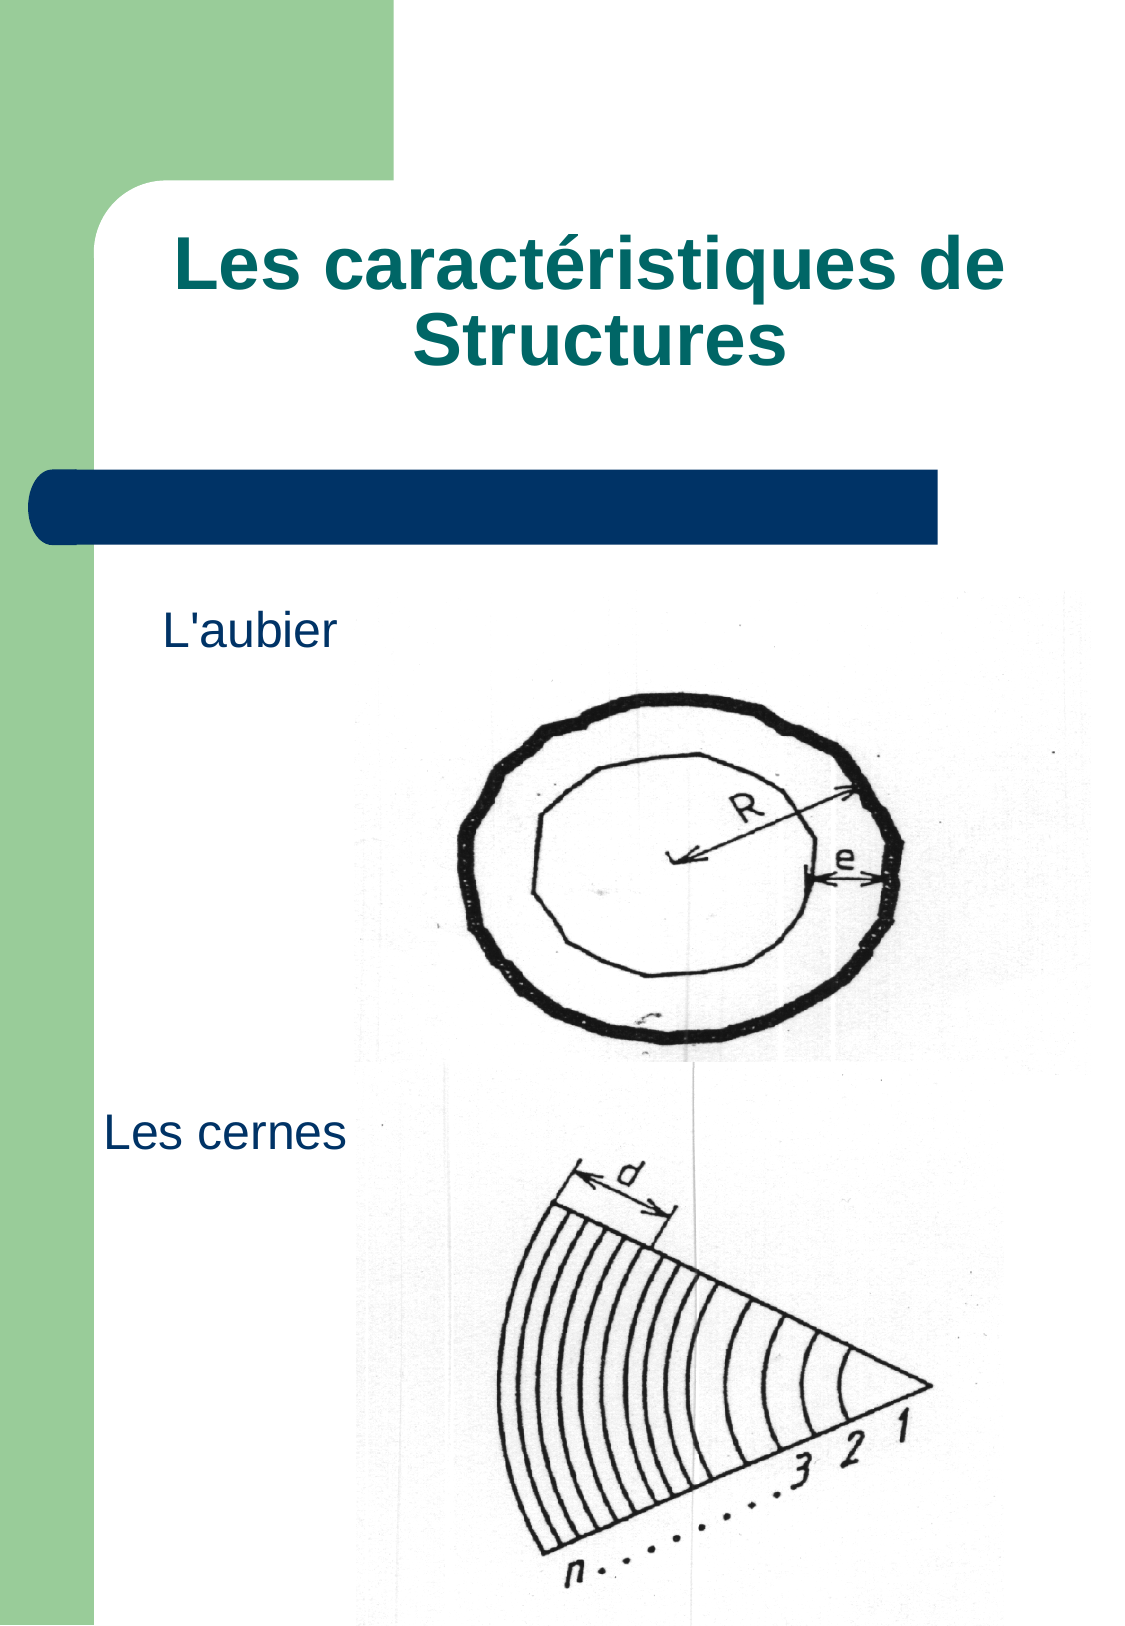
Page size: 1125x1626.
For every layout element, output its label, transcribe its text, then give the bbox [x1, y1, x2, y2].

picture [354, 590, 1091, 1626]
text_box Les cernes [88, 1092, 356, 1168]
text_box L'aubier [147, 590, 354, 666]
title Les caractéristiques de Structures [108, 177, 1093, 433]
